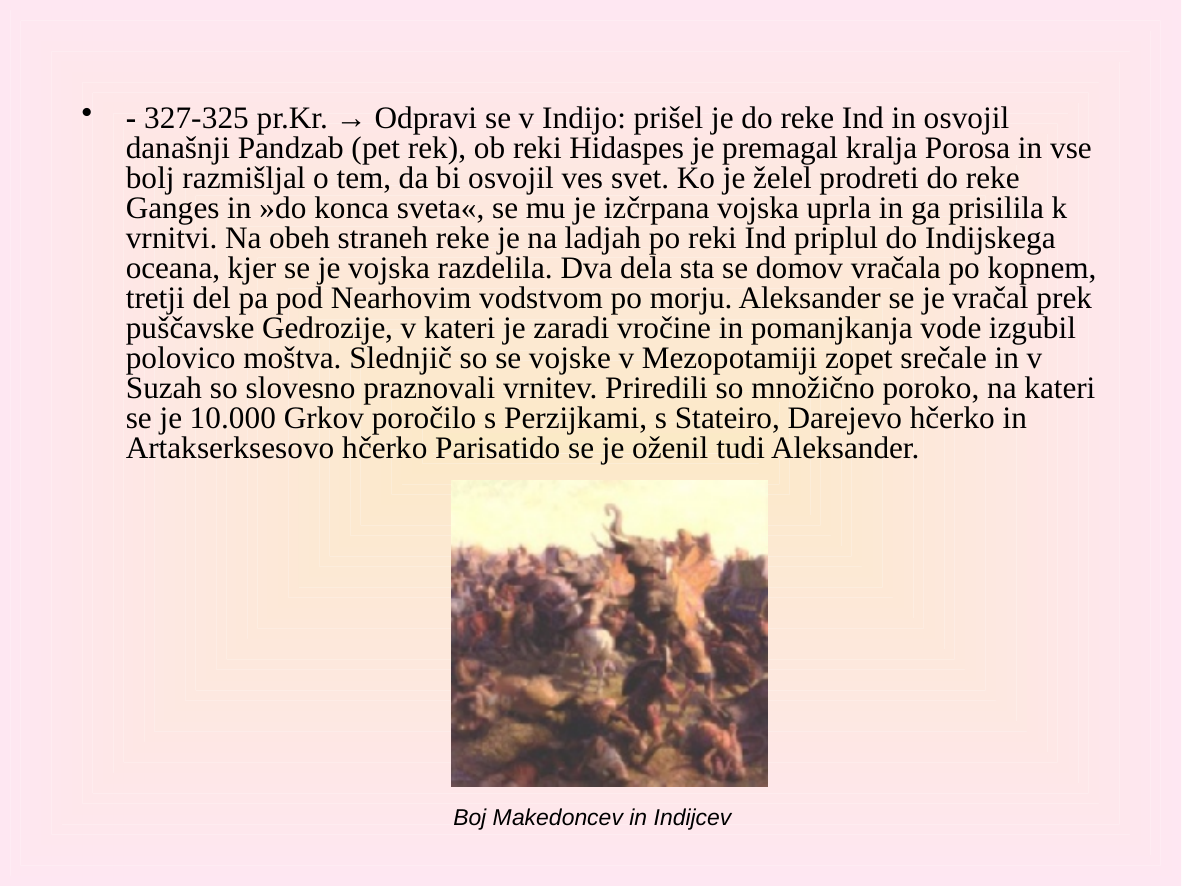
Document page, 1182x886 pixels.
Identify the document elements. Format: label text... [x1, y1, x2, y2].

picture [451, 480, 768, 787]
list - 327-325 pr.Kr. → Odpravi se v Indijo: prišel je do reke Ind in osvojil današnji Pandzab (pet rek), ob reki Hidaspes je premagal kralja Porosa in vse bolj razmišljal o tem, da bi osvojil ves svet. Ko je želel prodreti do reke Ganges in »do konca sveta«, se mu je izčrpana vojska uprla in ga prisilila k vrnitvi. Na obeh straneh reke je na ladjah po reki Ind priplul do Indijskega oceana, kjer se je vojska razdelila. Dva dela sta se domov vračala po kopnem, tretji del pa pod Nearhovim vodstvom po morju. Aleksander se je vračal prek puščavske Gedrozije, v kateri je zaradi vročine in pomanjkanja vode izgubil polovico moštva. Slednjič so se vojske v Mezopotamiji zopet srečale in v Suzah so slovesno praznovali vrnitev. Priredili so množično poroko, na kateri se je 10.000 Grkov poročilo s Perzijkami, s Stateiro, Darejevo hčerko in Artakserksesovo hčerko Parisatido se je oženil tudi Aleksander. [69, 98, 1131, 620]
text_box Boj Makedoncev in Indijcev [441, 796, 744, 836]
